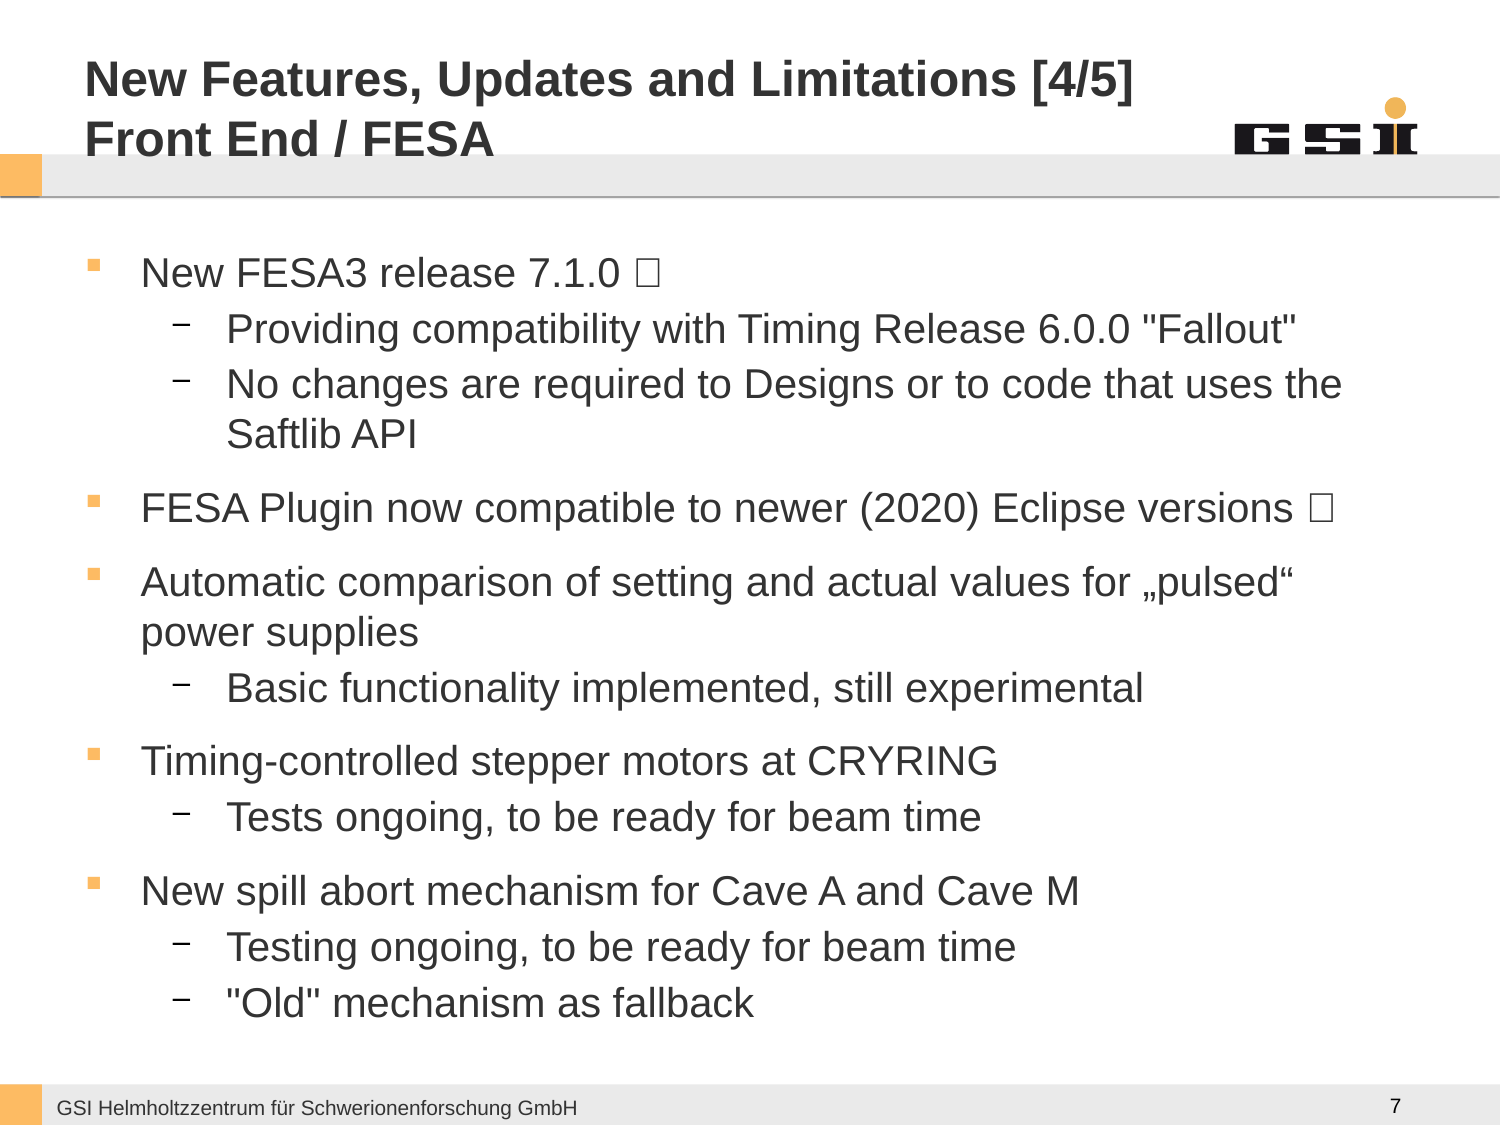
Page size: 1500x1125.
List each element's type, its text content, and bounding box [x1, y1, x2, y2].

list New FESA3 release 7.1.0 🔗 Providing compatibility with Timing Release 6.0.0 "Fallout" No changes are required to Designs or to code that uses the Saftlib API FESA Plugin now compatible to newer (2020) Eclipse versions 🔗 Automatic comparison of setting and actual values for „pulsed“ power supplies Basic functionality implemented, still experimental Timing-controlled stepper motors at CRYRING Tests ongoing, to be ready for beam time New spill abort mechanism for Cave A and Cave M Testing ongoing, to be ready for beam time "Old" mechanism as fallback [69, 237, 1417, 1043]
picture [1233, 95, 1419, 154]
title New Features, Updates and Limitations [4/5] Front End / FESA [69, 44, 1192, 174]
